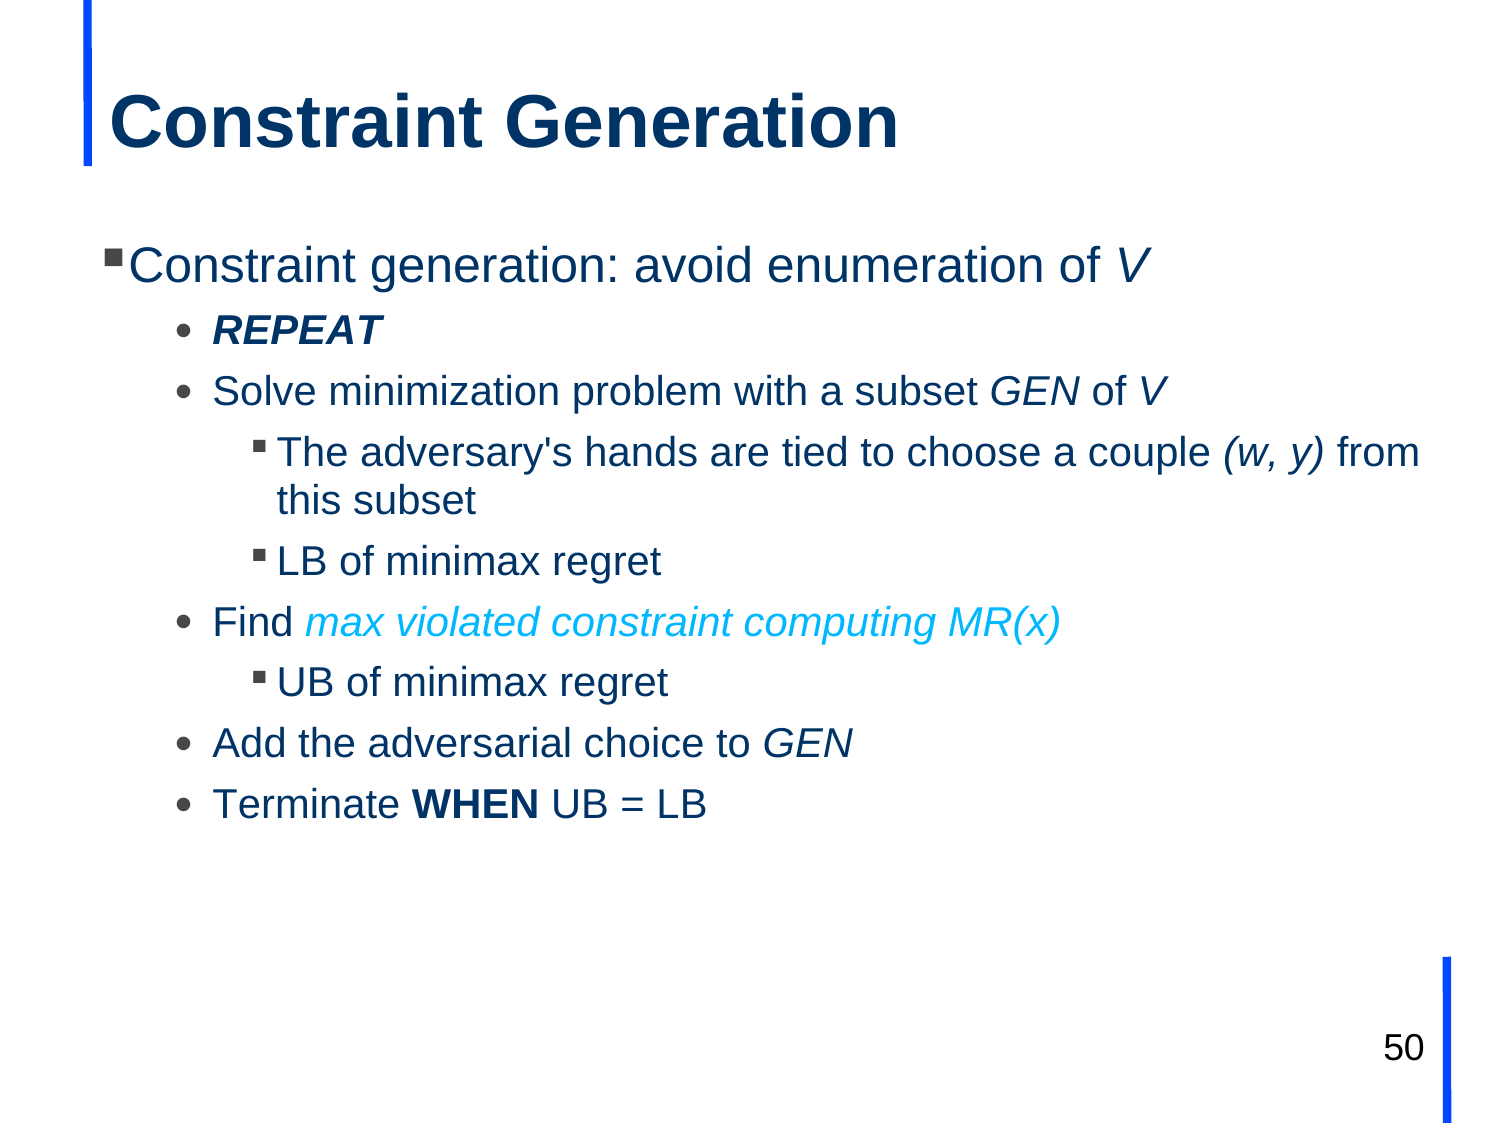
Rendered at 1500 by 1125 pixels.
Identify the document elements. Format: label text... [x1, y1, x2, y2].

title Constraint Generation [109, 33, 1447, 207]
list Constraint generation: avoid enumeration of V REPEAT Solve minimization problem with a subset GEN of V The adversary's hands are tied to choose a couple (w, y) from this subset LB of minimax regret Find max violated constraint computing MR(x) UB of minimax regret Add the adversarial choice to GEN Terminate WHEN UB = LB [99, 237, 1438, 1022]
